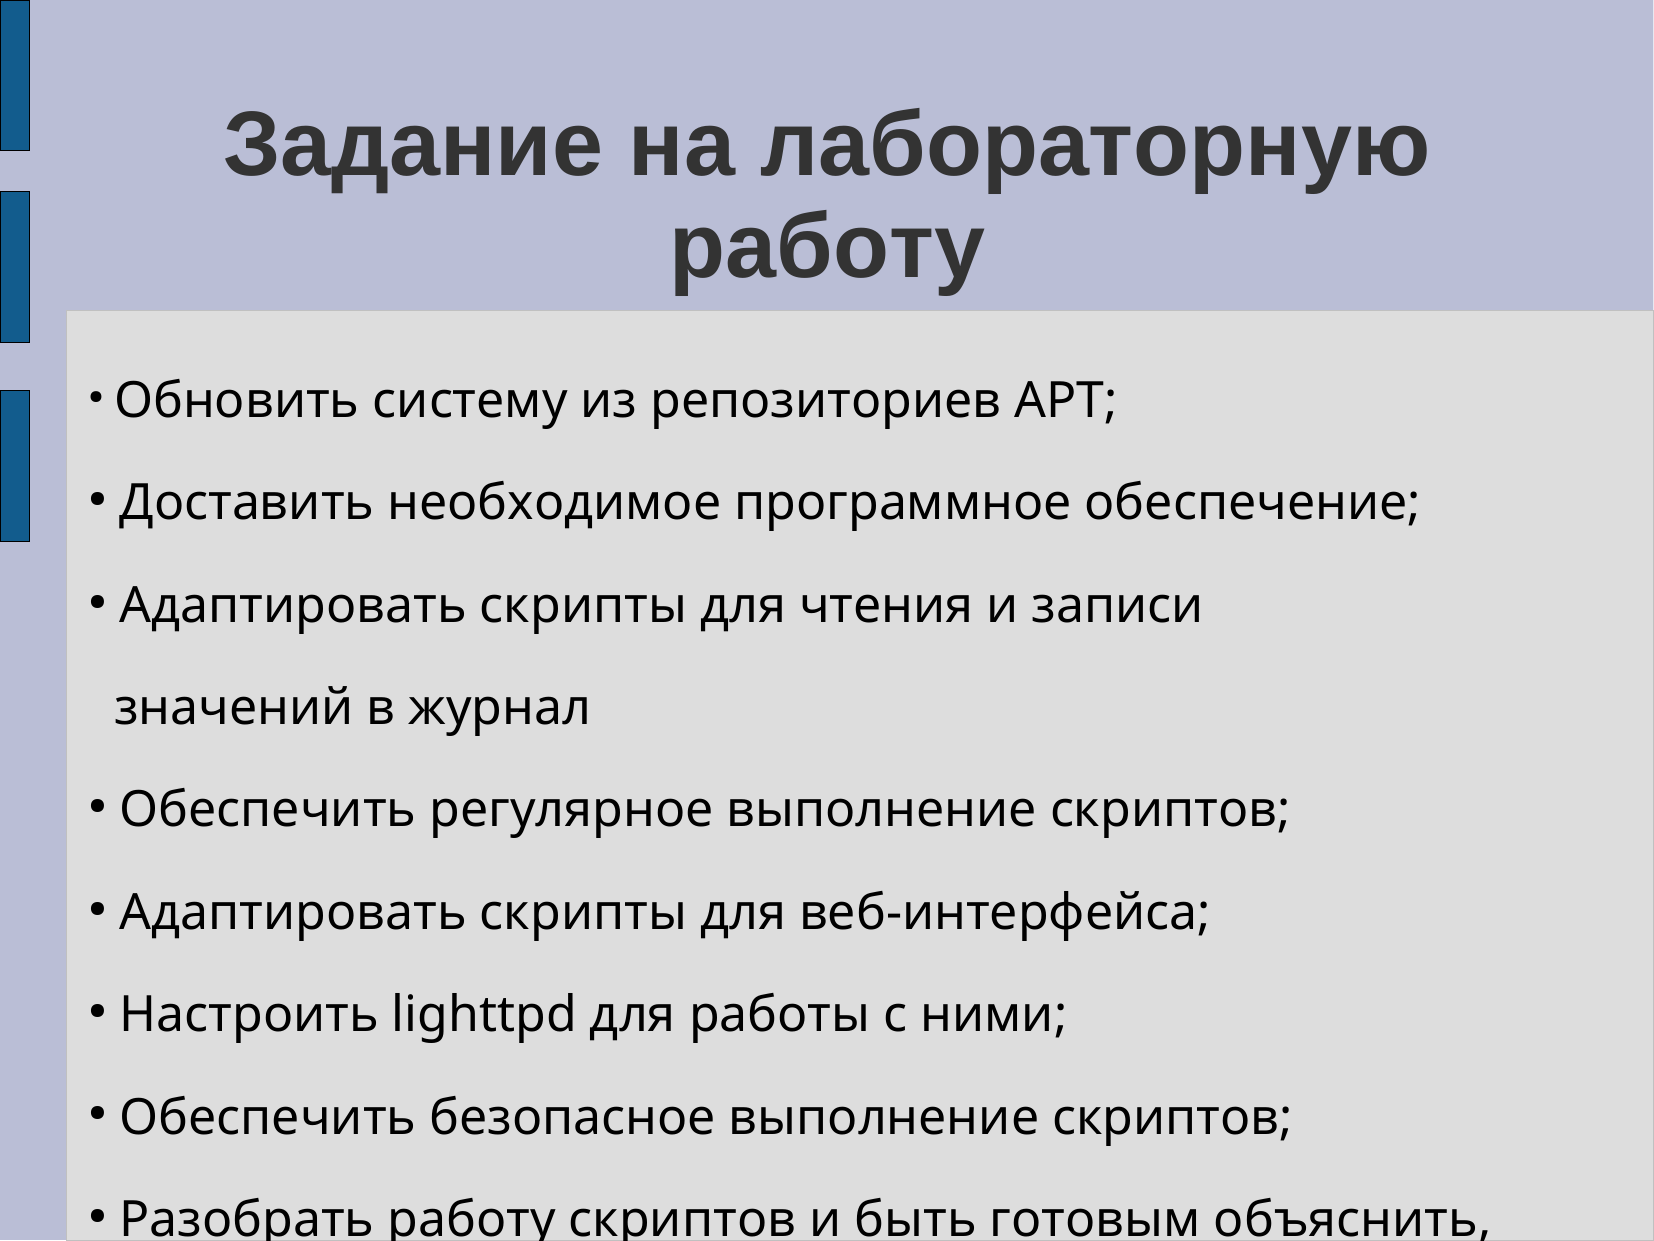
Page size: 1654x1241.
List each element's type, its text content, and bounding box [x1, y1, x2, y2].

text_box Обновить систему из репозиториев APT; Доставить необходимое программное обеспечение; Адаптировать скрипты для чтения и записи значений в журнал Обеспечить регулярное выполнение скриптов; Адаптировать скрипты для веб-интерфейса; Настроить lighttpd для работы с ними; Обеспечить безопасное выполнение скриптов; Разобрать работу скриптов и быть готовым объяснить, что они делают [88, 329, 1610, 1211]
title Задание на лабораторную работу [121, 91, 1534, 299]
